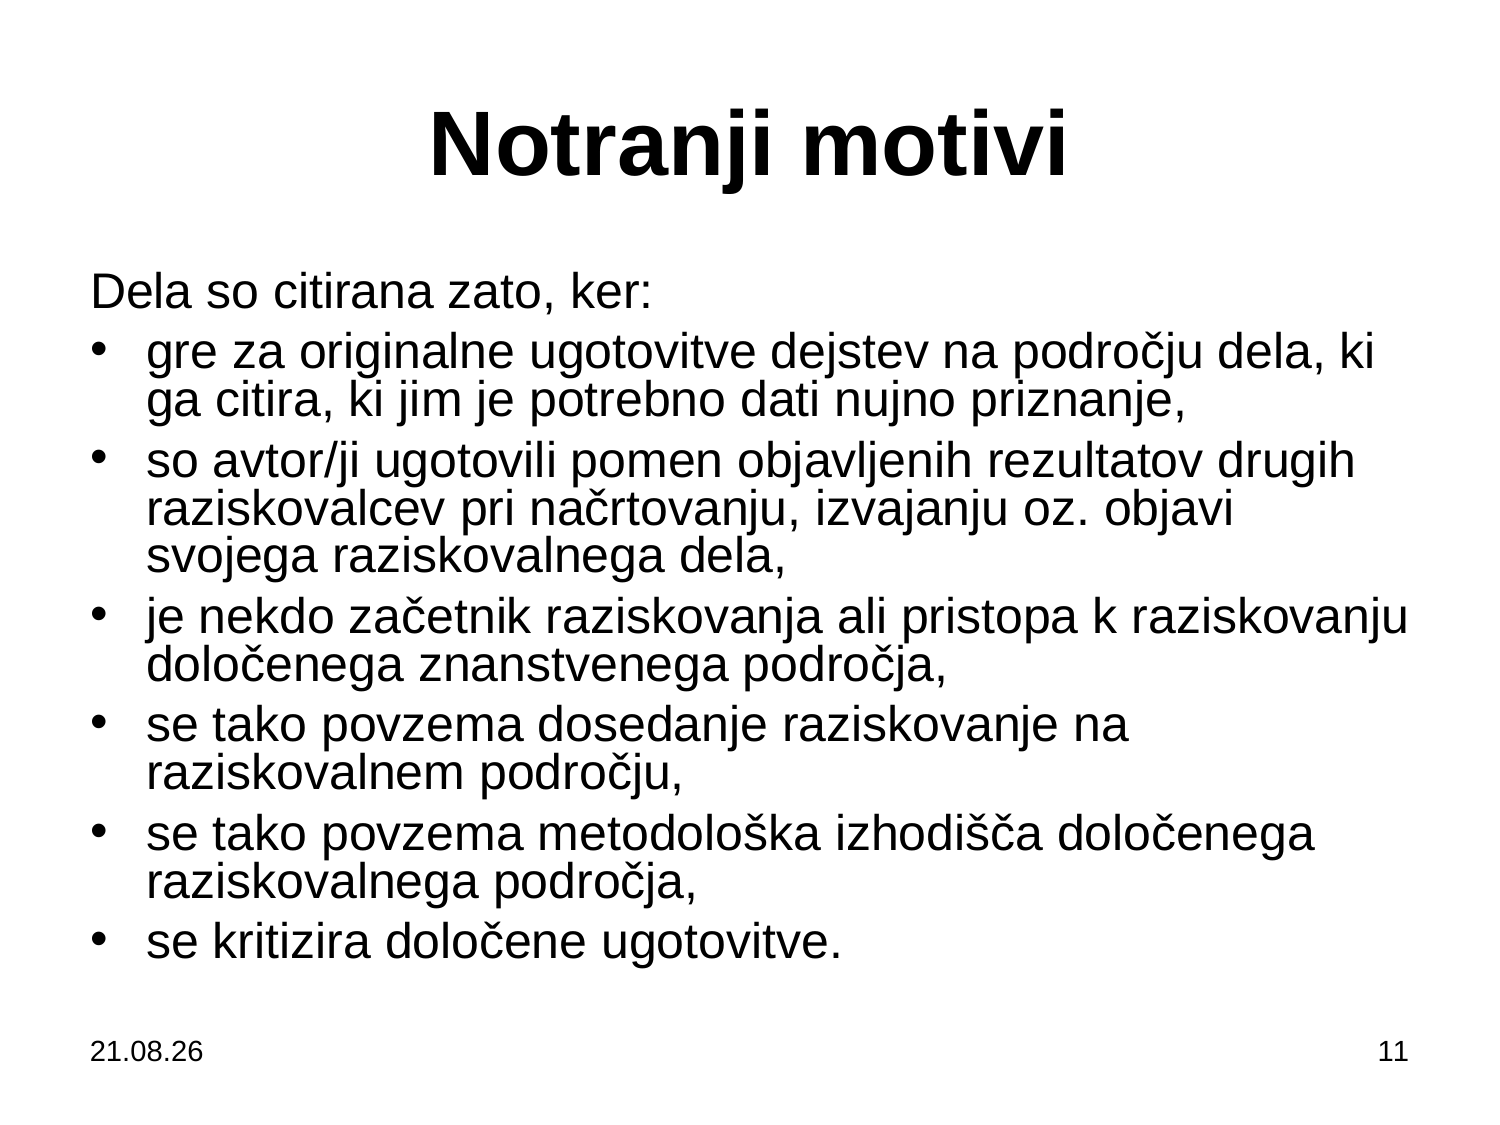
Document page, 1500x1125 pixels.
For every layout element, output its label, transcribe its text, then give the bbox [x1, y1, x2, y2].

text_box <number> [1074, 1037, 1426, 1103]
list Dela so citirana zato, ker: gre za originalne ugotovitve dejstev na področju dela, ki ga citira, ki jim je potrebno dati nujno priznanje, so avtor/ji ugotovili pomen objavljenih rezultatov drugih raziskovalcev pri načrtovanju, izvajanju oz. objavi svojega raziskovalnega dela, je nekdo začetnik raziskovanja ali pristopa k raziskovanju določenega znanstvenega področja, se tako povzema dosedanje raziskovanje na raziskovalnem področju, se tako povzema metodološka izhodišča določenega raziskovalnega področja, se kritizira določene ugotovitve. [75, 262, 1426, 1037]
title Notranji motivi [75, 45, 1426, 233]
text_box 05.11.14 [74, 1024, 426, 1103]
